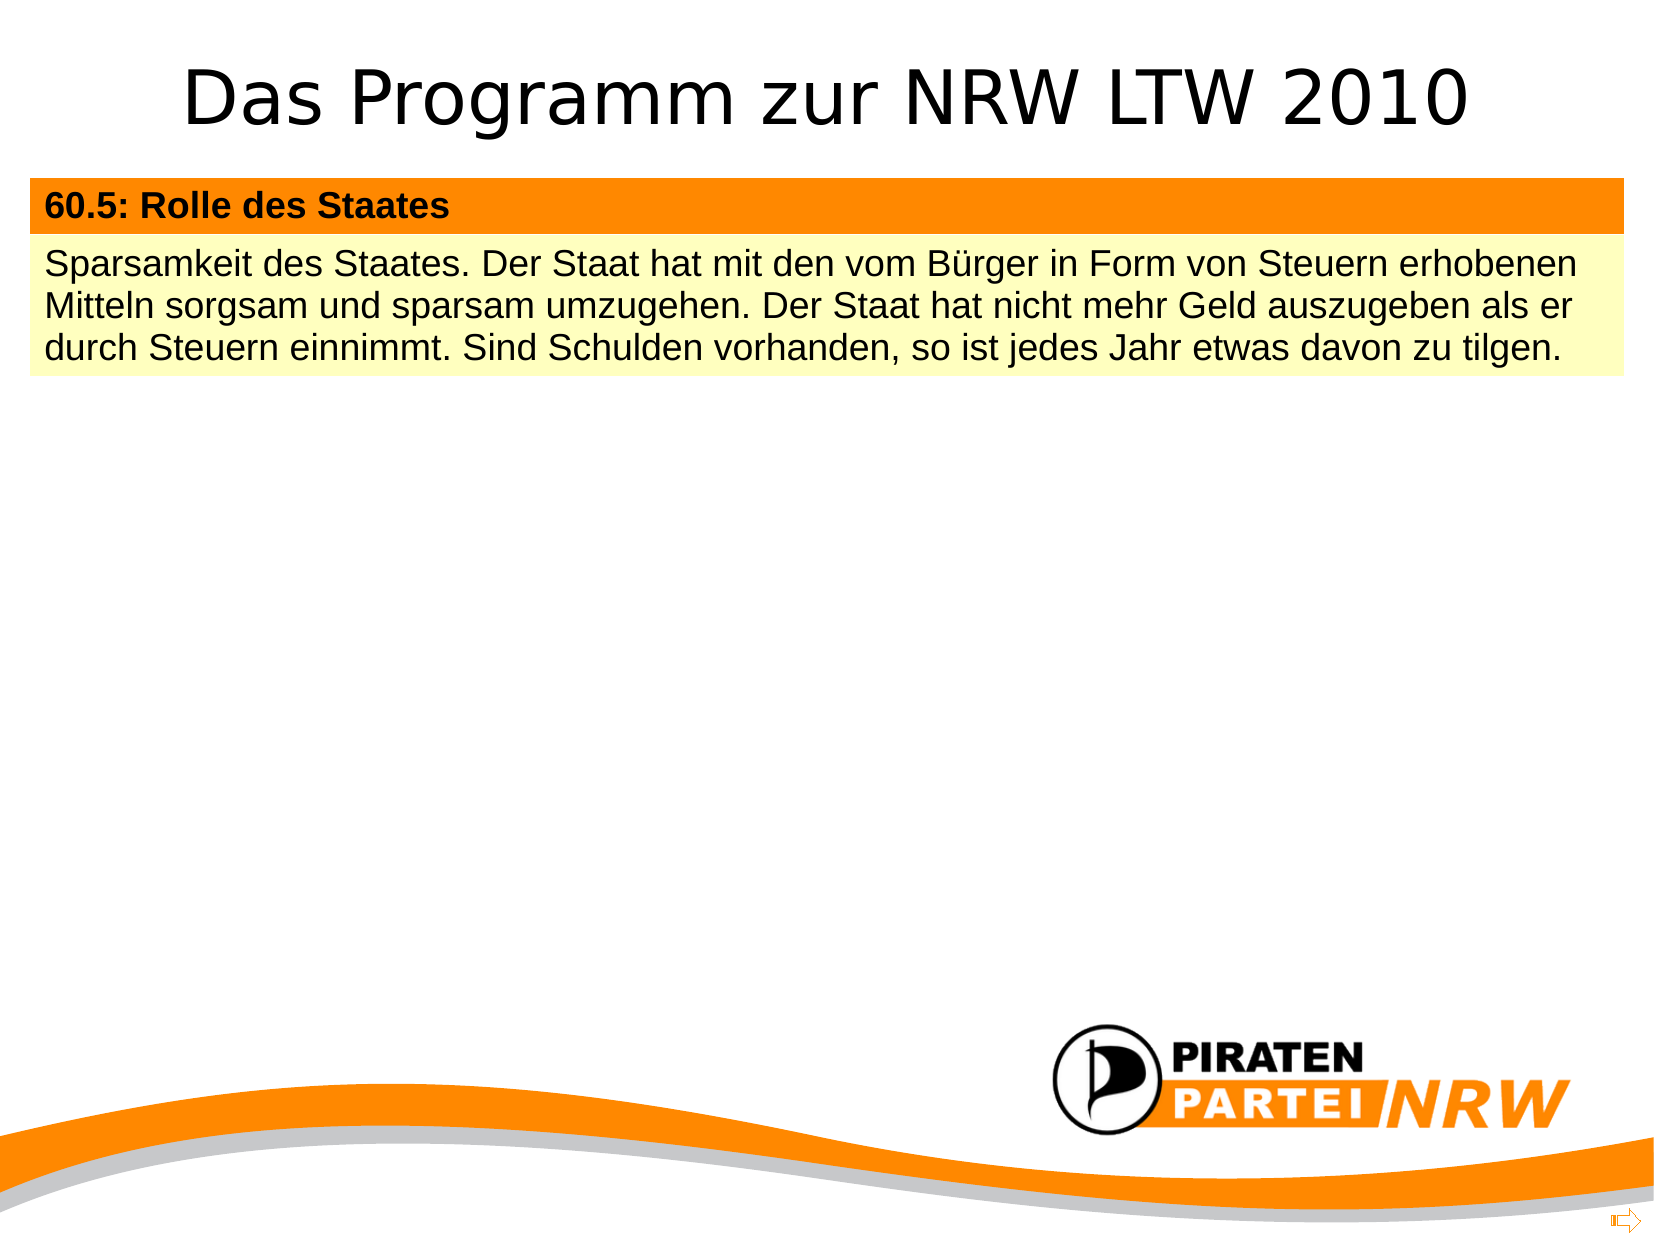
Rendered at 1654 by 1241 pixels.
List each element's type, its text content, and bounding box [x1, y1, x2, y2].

table_header 60.5: Rolle des Staates [30, 178, 1624, 234]
title Das Programm zur NRW LTW 2010 [82, 54, 1571, 143]
picture [1045, 1021, 1579, 1140]
table_cell Sparsamkeit des Staates. Der Staat hat mit den vom Bürger in Form von Steuern erhobenen Mitteln sorgsam und sparsam umzugehen. Der Staat hat nicht mehr Geld auszugeben als er durch Steuern einnimmt. Sind Schulden vorhanden, so ist jedes Jahr etwas davon zu tilgen. [30, 235, 1624, 376]
